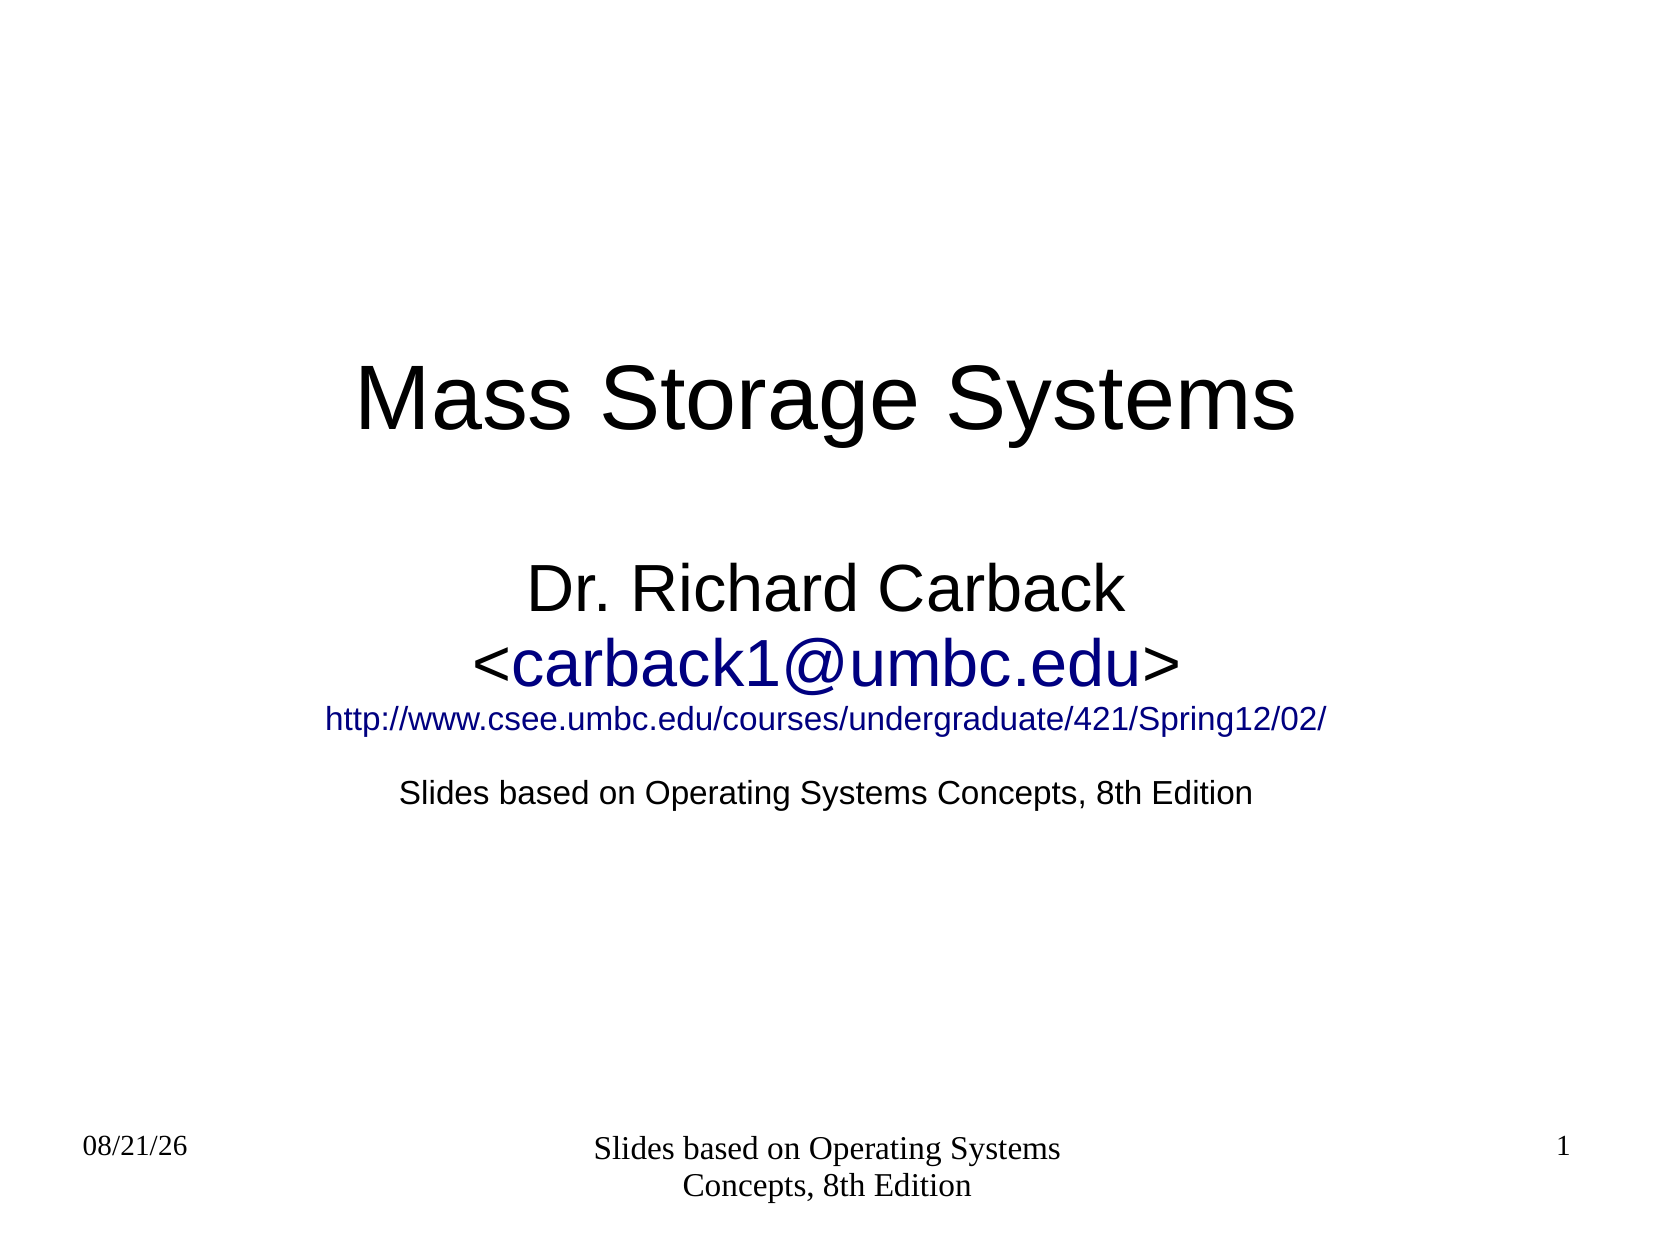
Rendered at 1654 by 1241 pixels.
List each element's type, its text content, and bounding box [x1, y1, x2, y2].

subtitle Mass Storage Systems Dr. Richard Carback <carback1@umbc.edu> http://www.csee.umbc.edu/courses/undergraduate/421/Spring12/02/ Slides based on Operating Systems Concepts, 8th Edition [82, 49, 1571, 1109]
